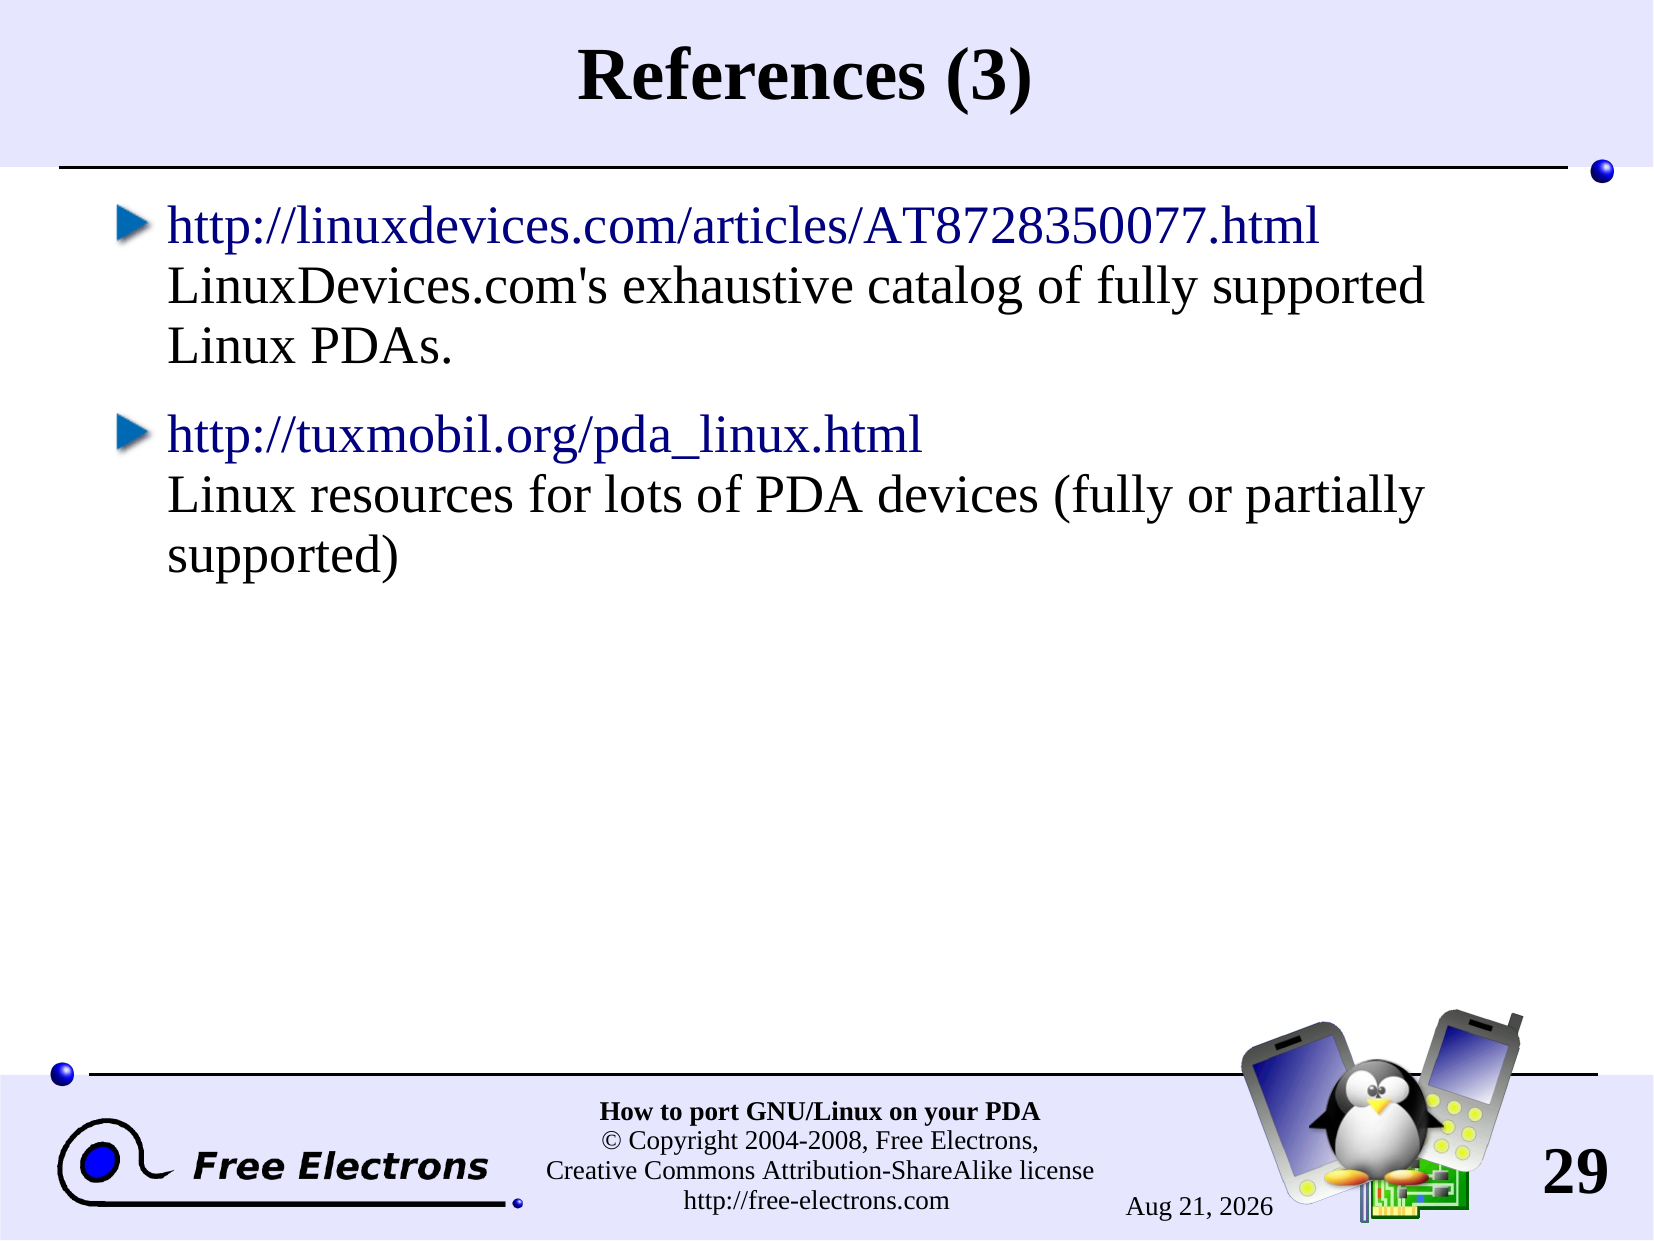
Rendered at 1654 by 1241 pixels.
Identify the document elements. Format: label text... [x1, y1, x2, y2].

picture [50, 1107, 527, 1216]
title References (3) [60, 25, 1551, 124]
list http://linuxdevices.com/articles/AT8728350077.html LinuxDevices.com's exhaustive catalog of fully supported Linux PDAs. http://tuxmobil.org/pda_linux.html Linux resources for lots of PDA devices (fully or partially supported) [96, 195, 1509, 1045]
picture [1225, 1004, 1538, 1241]
